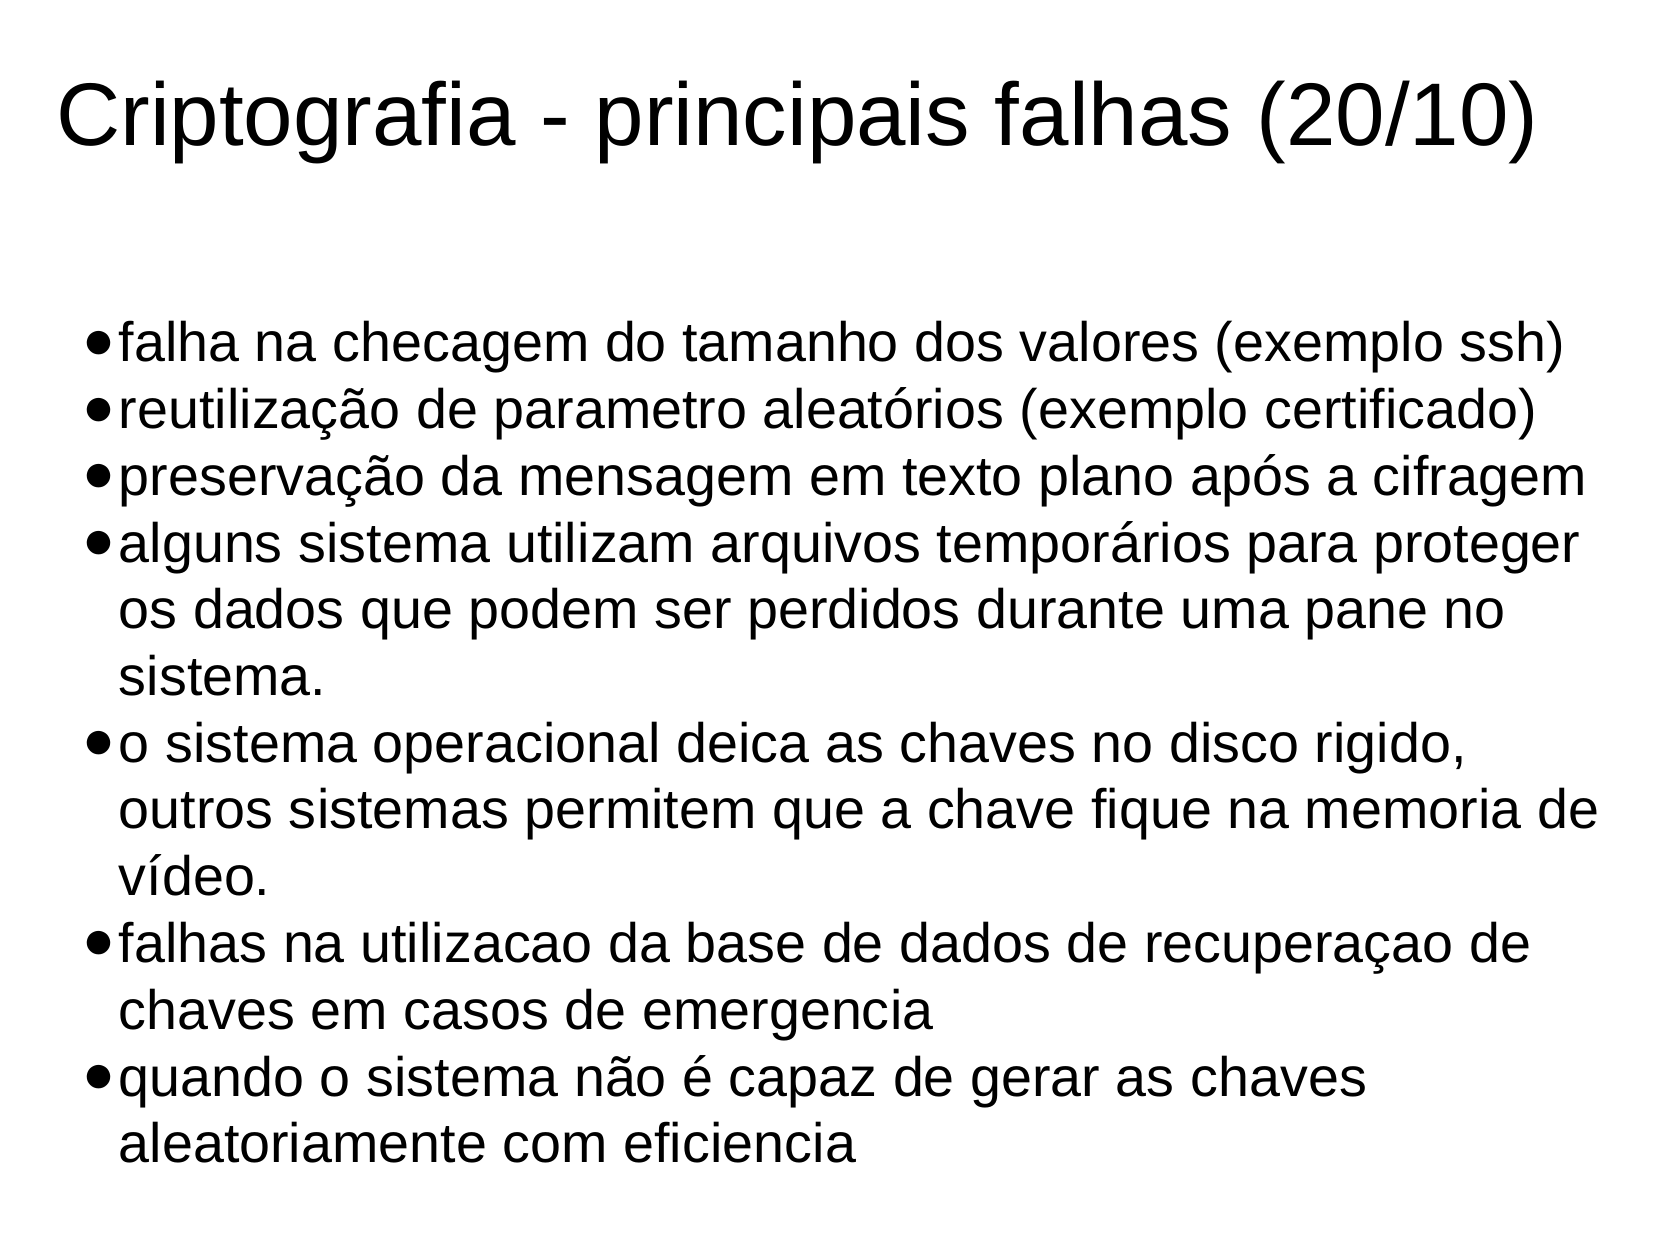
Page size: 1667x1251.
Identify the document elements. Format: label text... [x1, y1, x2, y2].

list falha na checagem do tamanho dos valores (exemplo ssh) reutilização de parametro aleatórios (exemplo certificado) preservação da mensagem em texto plano após a cifragem alguns sistema utilizam arquivos temporários para proteger os dados que podem ser perdidos durante uma pane no sistema. o sistema operacional deica as chaves no disco rigido, outros sistemas permitem que a chave fique na memoria de vídeo. falhas na utilizacao da base de dados de recuperaçao de chaves em casos de emergencia quando o sistema não é capaz de gerar as chaves aleatoriamente com eficiencia [50, 300, 1630, 1213]
title Criptografia - principais falhas (20/10) [50, 50, 1630, 213]
